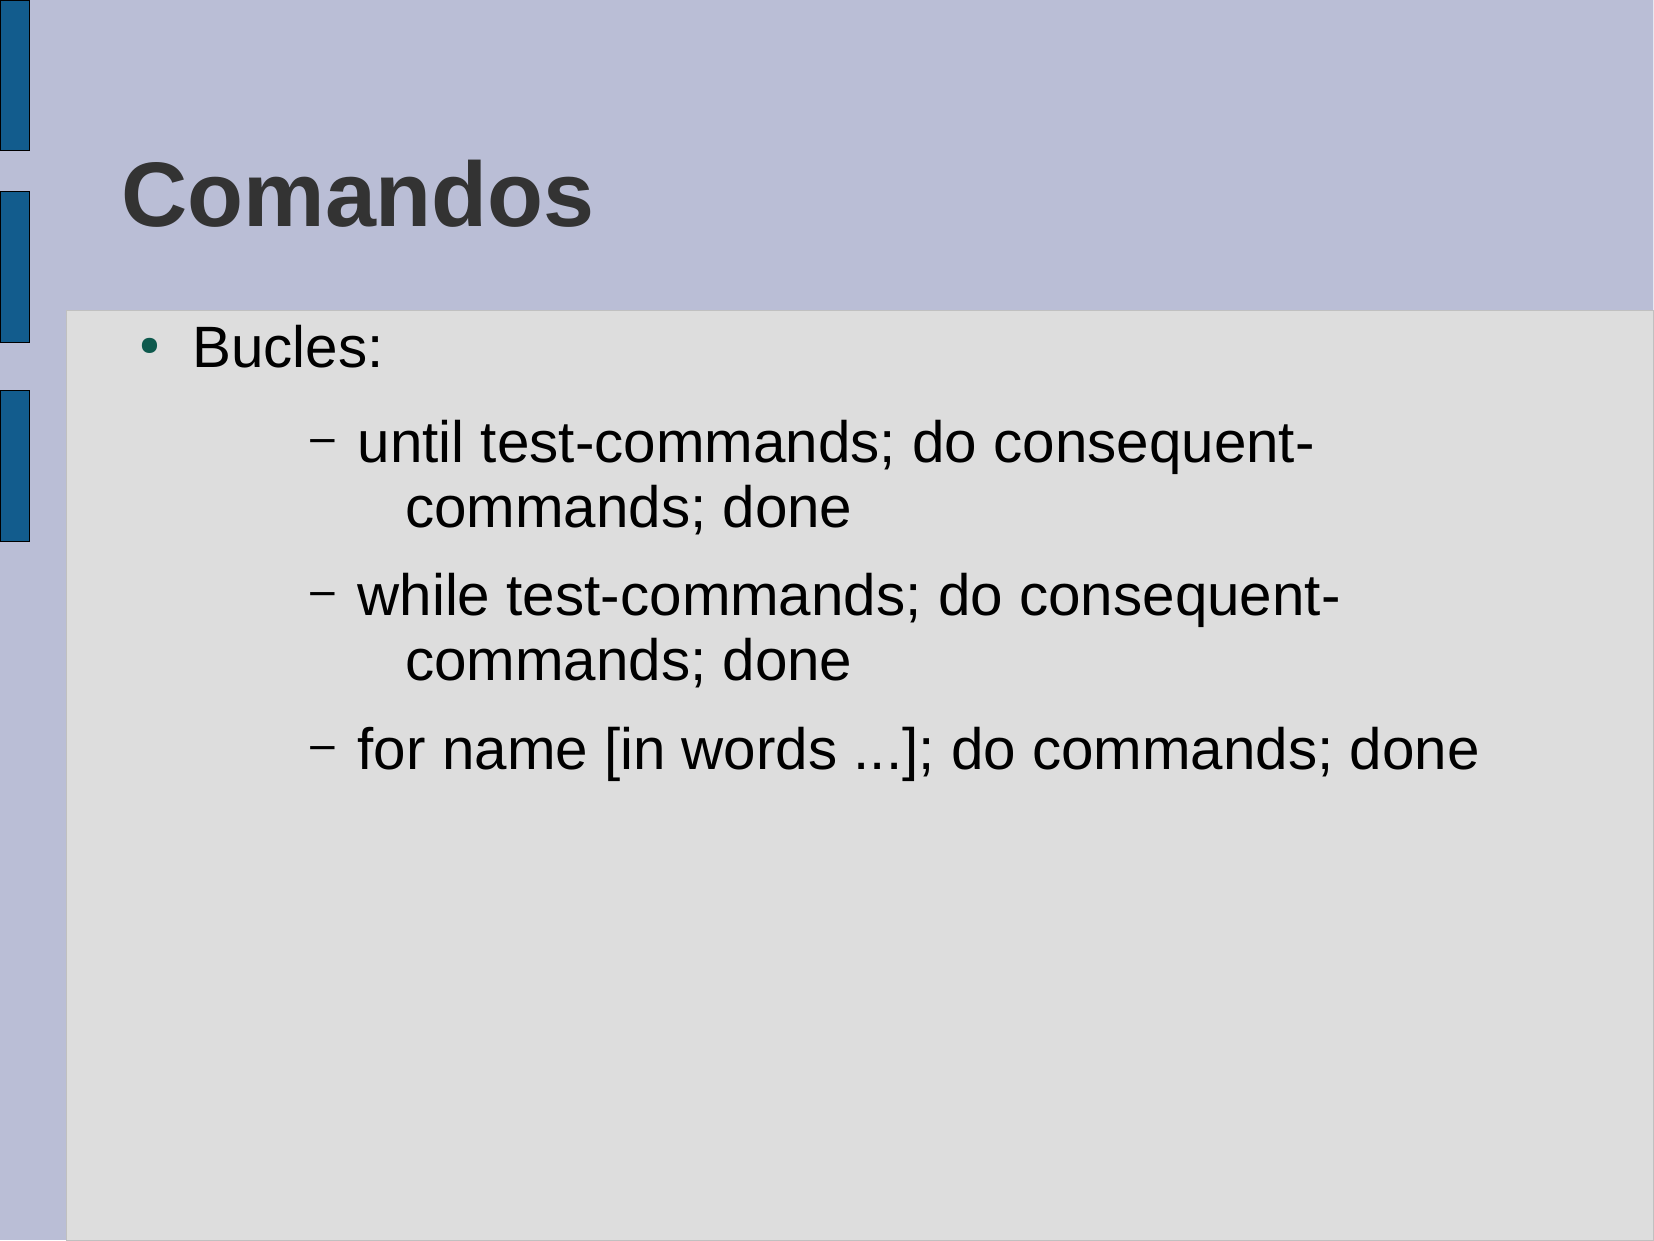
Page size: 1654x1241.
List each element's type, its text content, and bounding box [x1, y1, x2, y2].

title Comandos [121, 98, 1534, 291]
list Bucles: until test-commands; do consequent-commands; done while test-commands; do consequent-commands; done for name [in words ...]; do commands; done [121, 314, 1534, 1082]
